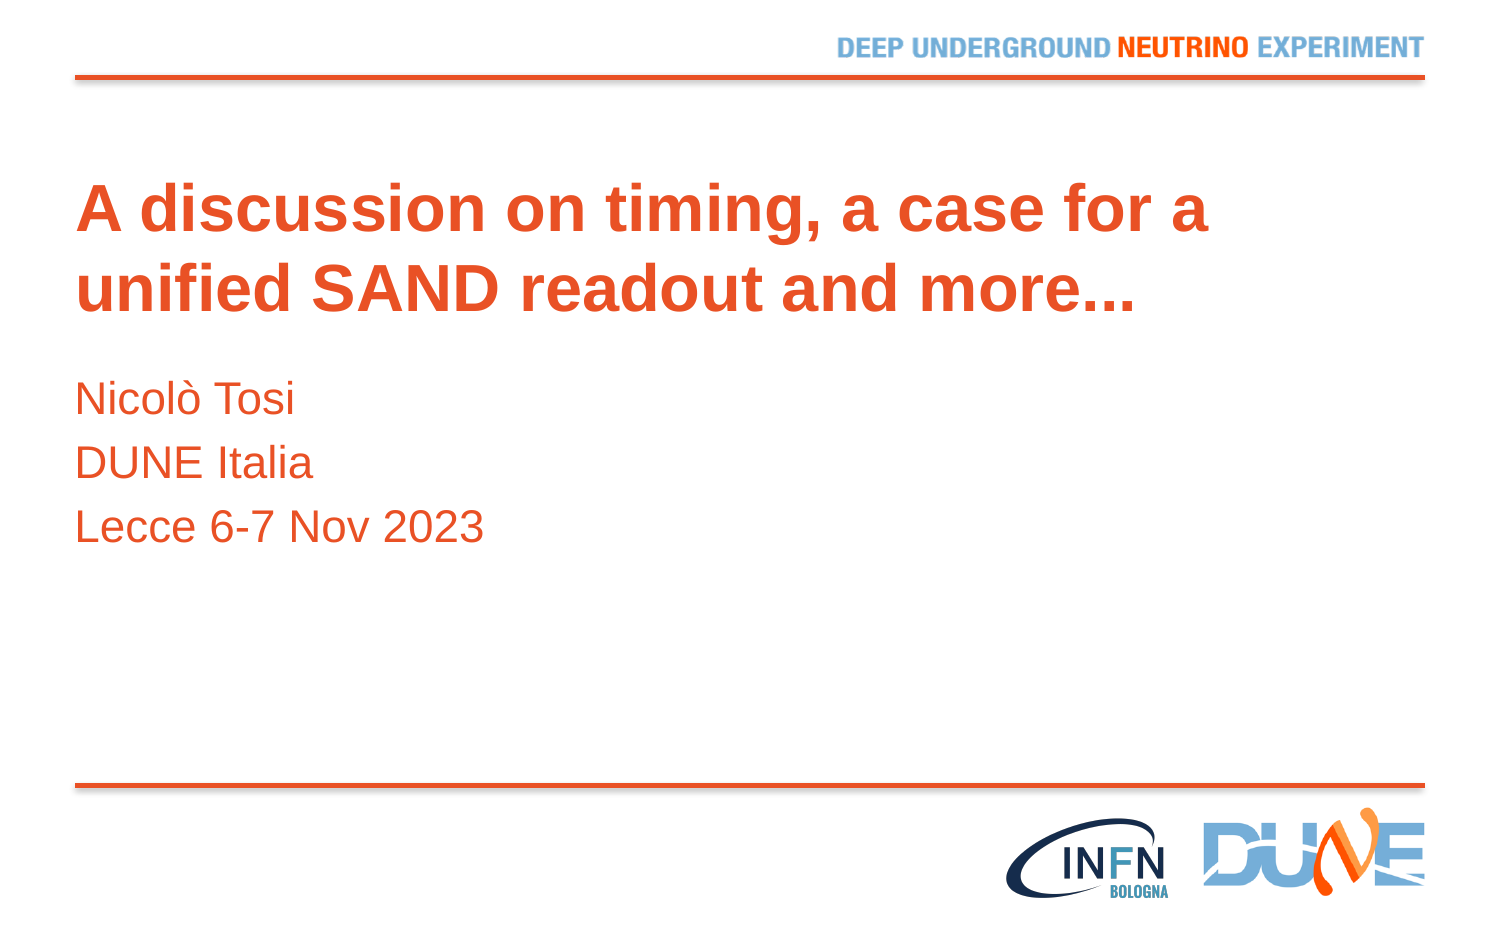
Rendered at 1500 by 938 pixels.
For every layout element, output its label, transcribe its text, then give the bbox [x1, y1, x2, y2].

picture [835, 34, 1113, 60]
picture [1116, 32, 1426, 59]
title A discussion on timing, a case for a unified SAND readout and more... [75, 168, 1424, 325]
list Nicolò Tosi DUNE Italia Lecce 6-7 Nov 2023 [74, 368, 1424, 604]
picture [988, 803, 1427, 911]
